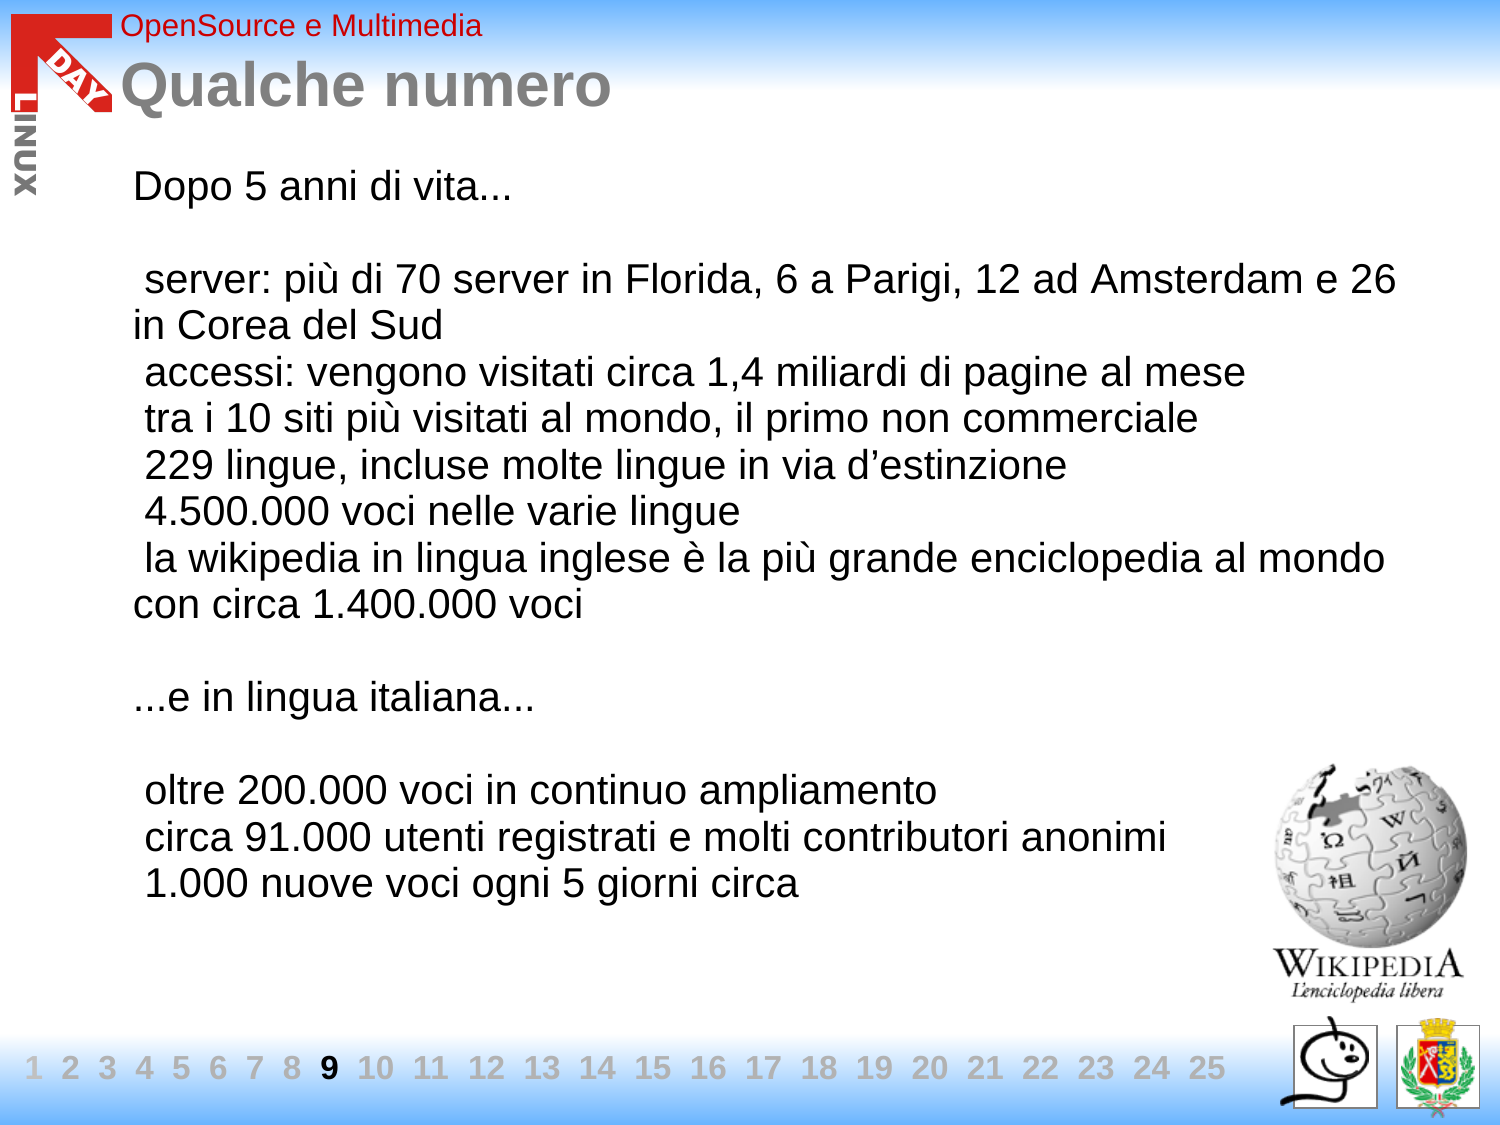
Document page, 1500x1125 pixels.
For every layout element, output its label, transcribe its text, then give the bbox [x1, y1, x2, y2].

picture [11, 14, 112, 196]
text_box OpenSource e Multimedia [120, 7, 1479, 43]
picture [1401, 1018, 1475, 1118]
text_box Qualche numero [120, 50, 1479, 120]
picture [1280, 1016, 1369, 1106]
text_box [0, 0, 1500, 91]
text_box 1 2 3 4 5 6 7 8 9 10 11 12 13 14 15 16 17 18 19 20 21 22 23 24 25 [24, 1049, 1267, 1087]
chart [1265, 762, 1477, 1005]
text_box [0, 1025, 1500, 1125]
text_box Dopo 5 anni di vita... server: più di 70 server in Florida, 6 a Parigi, 12 ad Amsterdam e 26 in Corea del Sud accessi: vengono visitati circa 1,4 miliardi di pagine al mese tra i 10 siti più visitati al mondo, il primo non commerciale 229 lingue, incluse molte lingue in via d’estinzione 4.500.000 voci nelle varie lingue la wikipedia in lingua inglese è la più grande enciclopedia al mondo con circa 1.400.000 voci ...e in lingua italiana... oltre 200.000 voci in continuo ampliamento circa 91.000 utenti registrati e molti contributori anonimi 1.000 nuove voci ogni 5 giorni circa [118, 155, 1447, 919]
